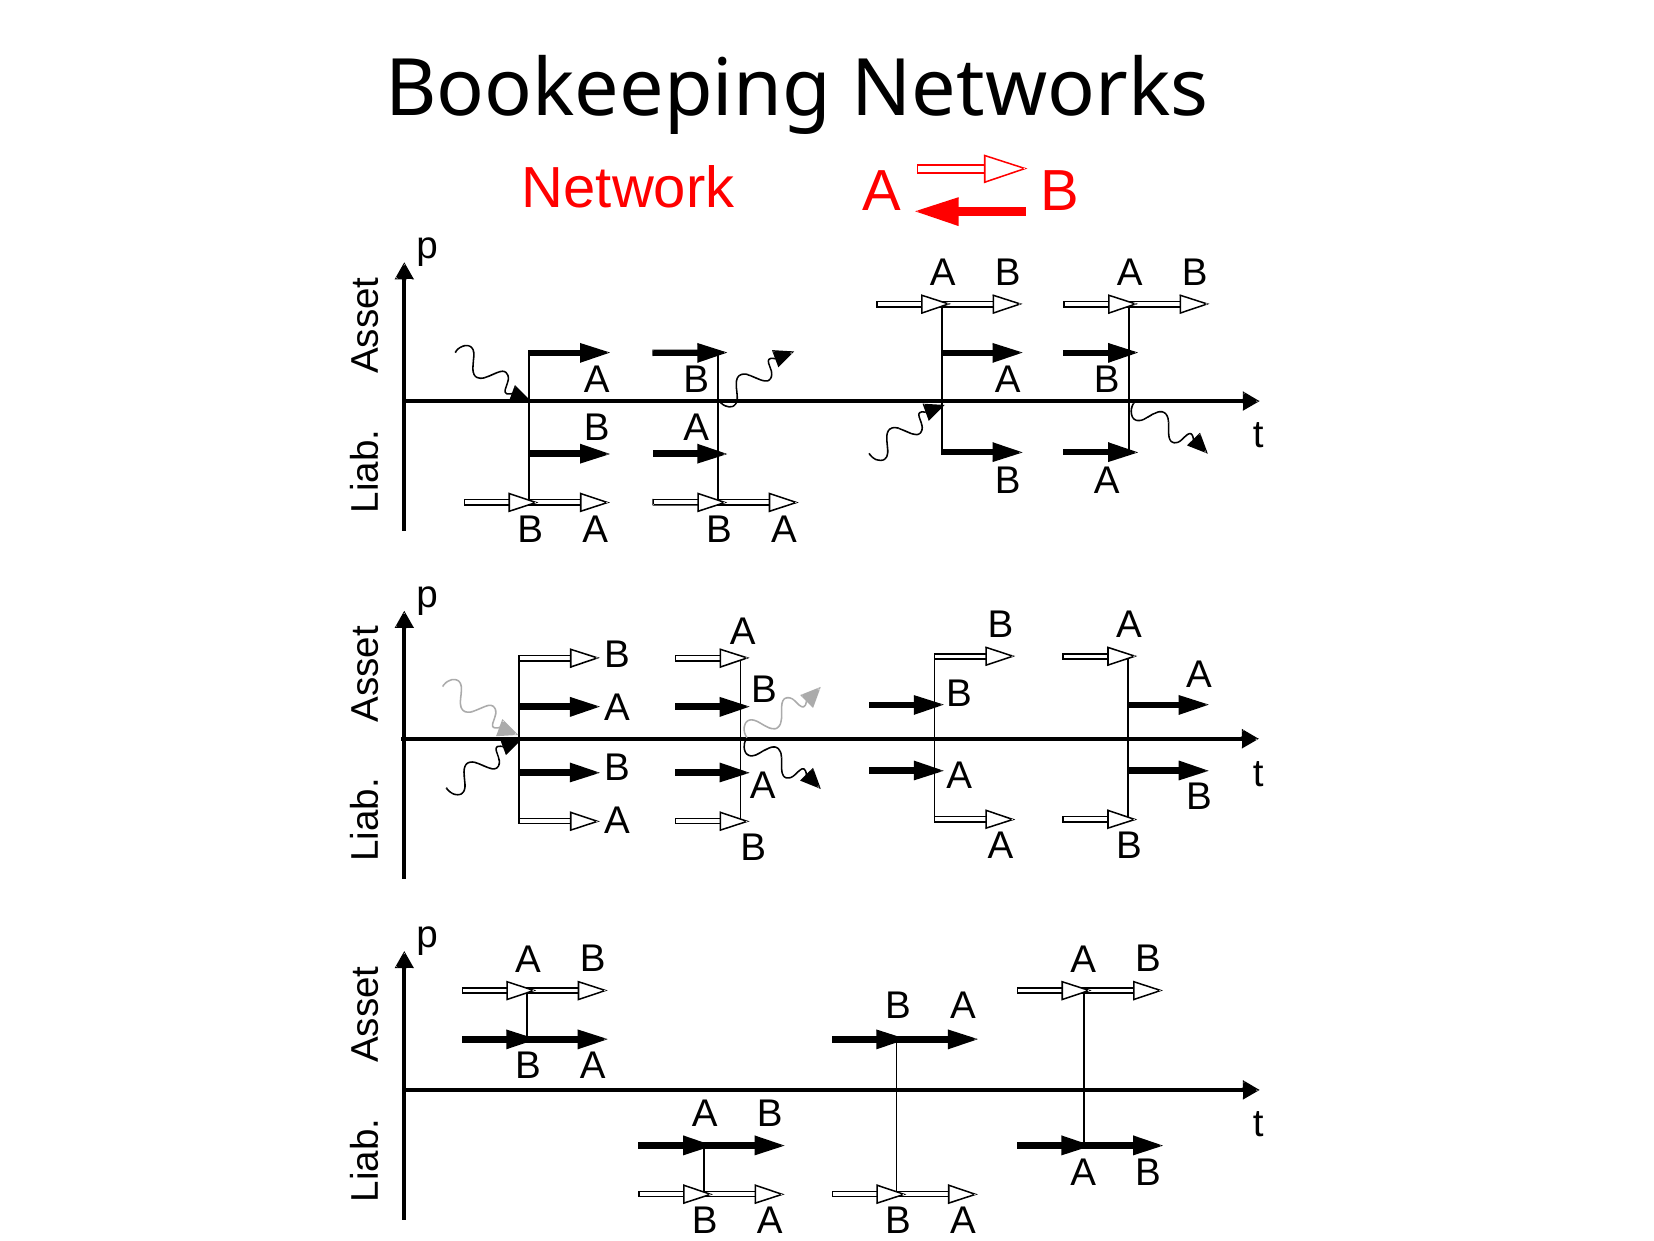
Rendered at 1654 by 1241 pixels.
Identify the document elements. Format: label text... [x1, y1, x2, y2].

text_box A [604, 798, 644, 844]
text_box A [862, 157, 922, 226]
text_box [652, 450, 799, 513]
text_box B [706, 507, 746, 553]
text_box A [756, 1199, 797, 1241]
text_box A [749, 763, 790, 809]
text_box B [987, 602, 1028, 648]
text_box B [994, 459, 1035, 504]
text_box A [771, 507, 811, 553]
text_box B [1135, 1150, 1175, 1196]
text_box B [604, 745, 644, 790]
text_box A [950, 984, 990, 1030]
text_box [394, 951, 1260, 1220]
text_box B [683, 357, 717, 399]
text_box A [1070, 937, 1111, 983]
text_box p [416, 223, 457, 269]
text_box [394, 262, 1260, 531]
text_box p [416, 572, 457, 618]
text_box A [582, 507, 622, 553]
text_box B [751, 667, 791, 713]
text_box t [1252, 1101, 1293, 1147]
text_box B [756, 1091, 797, 1137]
text_box A [1070, 1150, 1111, 1196]
text_box t [1252, 412, 1293, 458]
text_box [462, 980, 608, 1050]
text_box B [1181, 250, 1222, 296]
text_box Liab. [343, 774, 388, 862]
text_box [638, 1135, 785, 1205]
text_box B [885, 984, 925, 1030]
text_box A [929, 250, 970, 296]
text_box A [950, 1199, 990, 1241]
text_box B [1116, 824, 1156, 869]
text_box B [604, 633, 644, 678]
text_box A [1186, 653, 1226, 698]
text_box B [783, 699, 791, 713]
text_box Asset [343, 962, 388, 1063]
text_box Asset [343, 273, 388, 375]
text_box A [994, 357, 1035, 399]
text_box B [740, 825, 781, 870]
text_box [917, 154, 1028, 184]
text_box A [1116, 250, 1157, 296]
text_box A [604, 685, 644, 731]
text_box A [515, 937, 555, 983]
text_box B [946, 672, 986, 717]
text_box B [1040, 157, 1100, 226]
text_box B [515, 1044, 555, 1090]
text_box [394, 610, 1259, 879]
text_box A [691, 1091, 732, 1137]
text_box B [1094, 357, 1134, 399]
text_box B [691, 1199, 732, 1241]
text_box Network [521, 155, 740, 223]
text_box p [416, 912, 457, 958]
text_box B [719, 357, 724, 399]
text_box [1063, 294, 1210, 357]
text_box A [1094, 459, 1134, 504]
text_box B [885, 1199, 925, 1241]
text_box A [683, 405, 724, 451]
text_box t [1252, 751, 1293, 797]
text_box Bookeeping Networks [385, 31, 1271, 128]
text_box B [1135, 937, 1175, 982]
text_box A [783, 763, 790, 777]
text_box Asset [343, 621, 388, 723]
text_box B [517, 507, 557, 553]
text_box A [1116, 602, 1156, 648]
text_box B [1186, 774, 1226, 820]
text_box Liab. [343, 1114, 388, 1203]
text_box B [583, 405, 624, 451]
text_box B [994, 250, 1035, 296]
text_box A [946, 753, 987, 799]
text_box A [987, 824, 1028, 869]
text_box B [580, 937, 620, 982]
text_box A [580, 1044, 620, 1090]
text_box A [729, 609, 770, 655]
text_box A [583, 357, 624, 399]
text_box [915, 197, 1026, 227]
text_box Liab. [343, 426, 388, 514]
